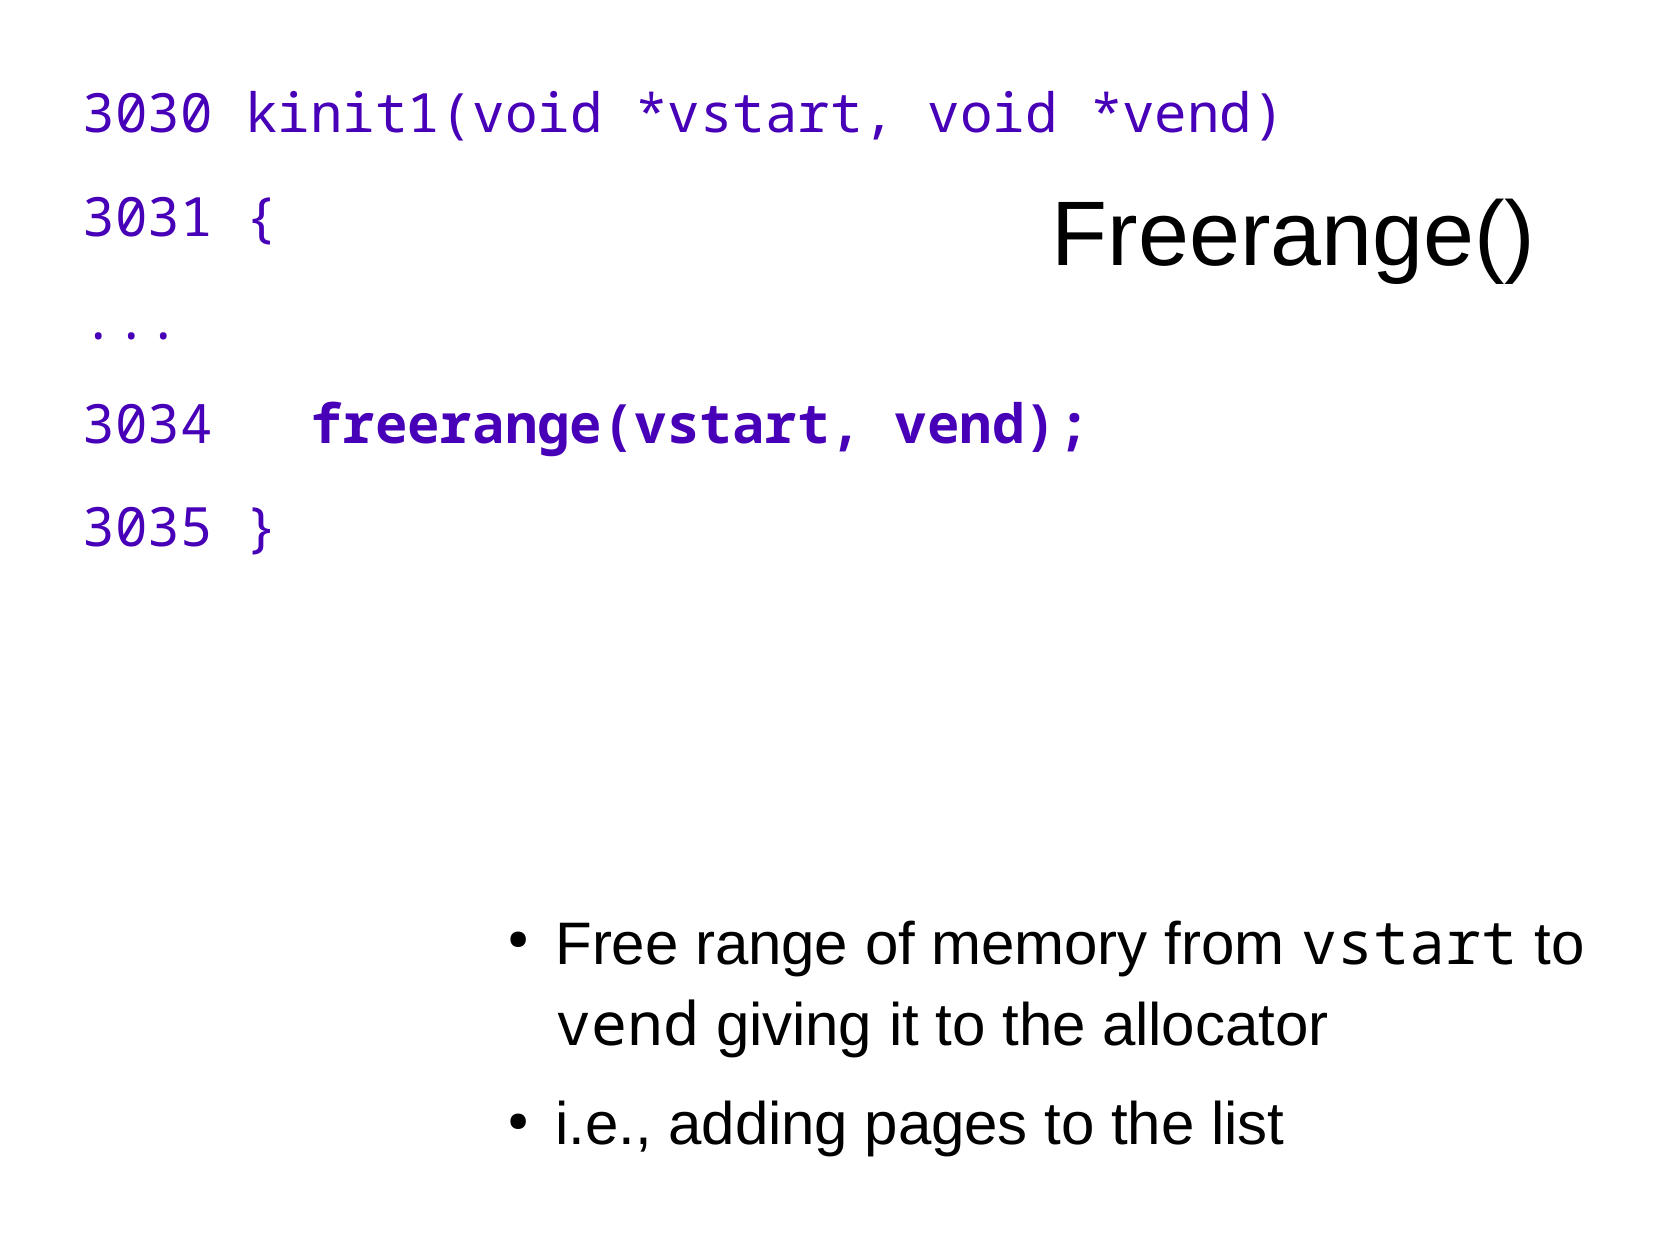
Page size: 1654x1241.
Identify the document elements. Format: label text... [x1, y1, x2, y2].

list 3030 kinit1(void *vstart, void *vend) 3031 { ... 3034 freerange(vstart, vend); 3035 } [82, 75, 1571, 1163]
title Freerange() [975, 130, 1613, 338]
list Free range of memory from vstart to vend giving it to the allocator i.e., adding pages to the list [491, 899, 1613, 1163]
